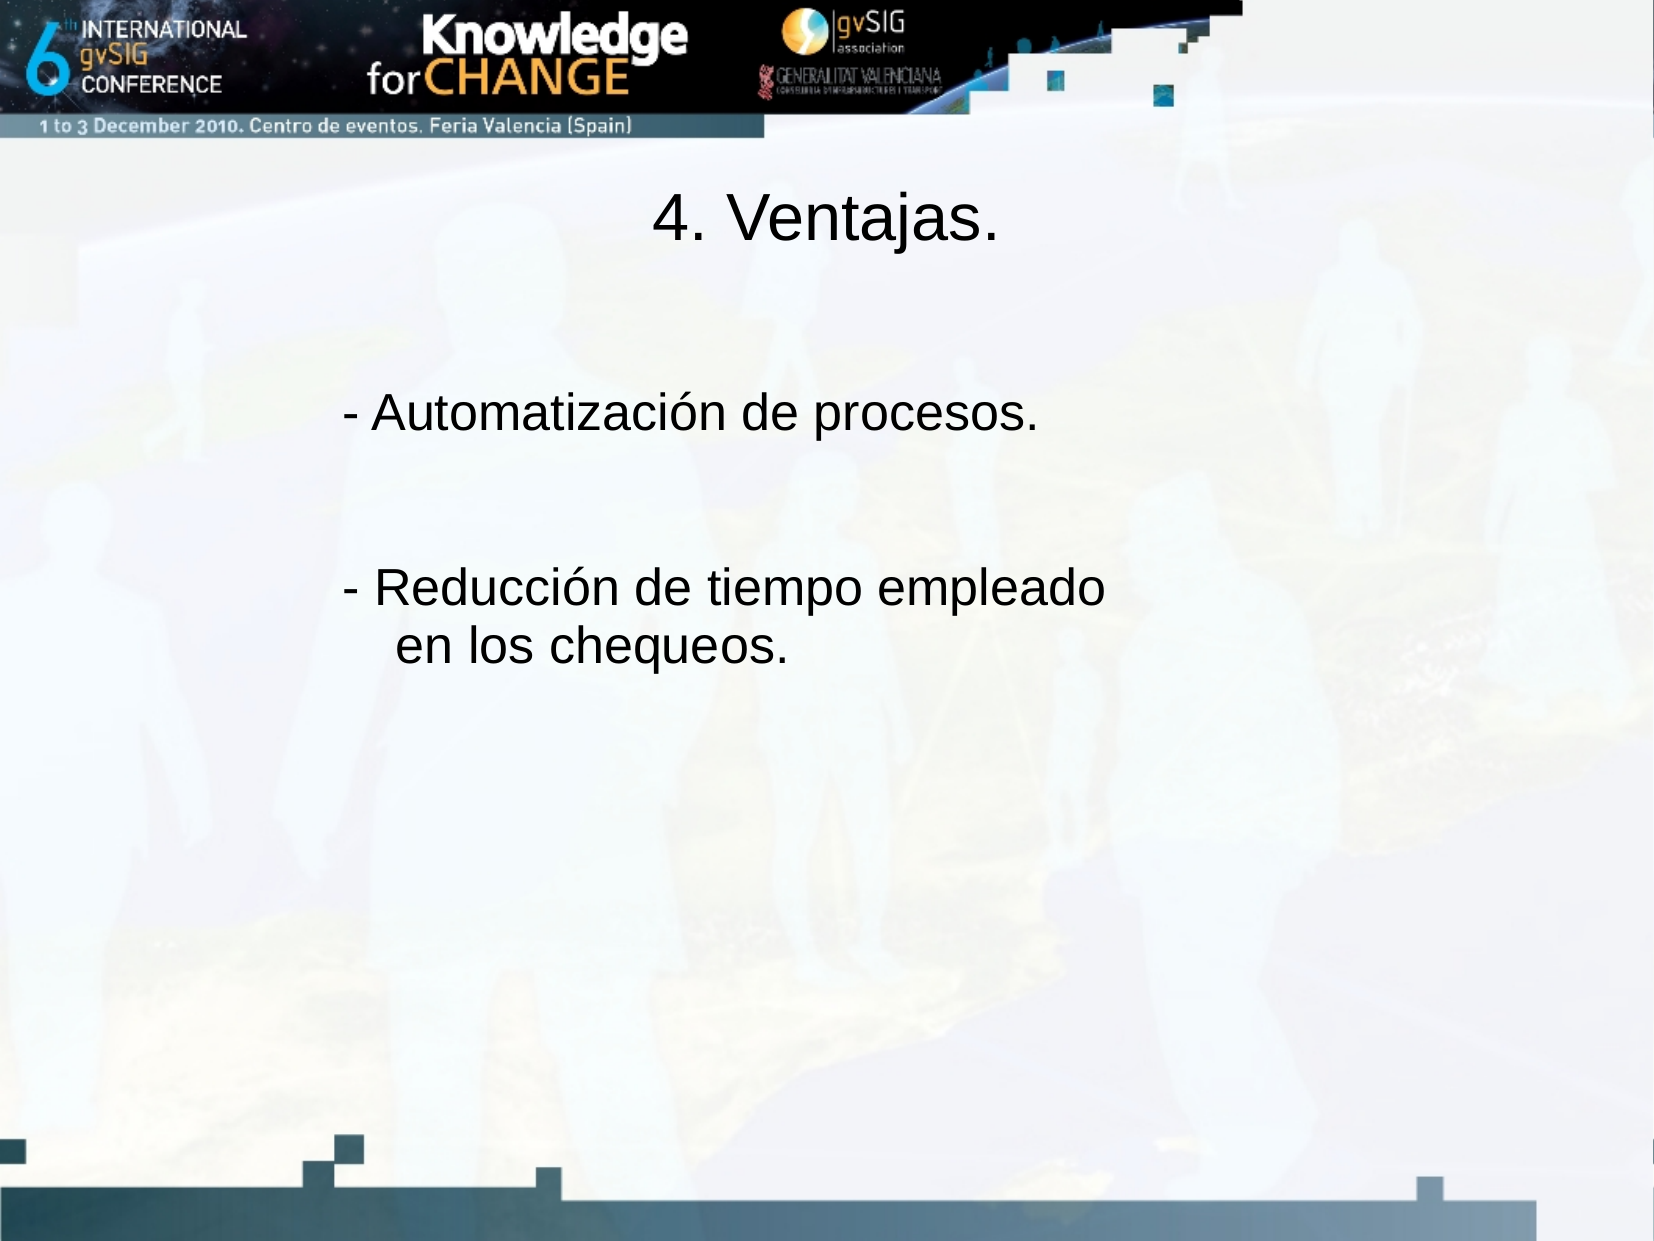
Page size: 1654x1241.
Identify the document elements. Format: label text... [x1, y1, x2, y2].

list - Automatización de procesos. - Reducción de tiempo empleado en los chequeos. [324, 383, 1123, 916]
picture [0, 0, 1654, 1241]
title 4. Ventajas. [82, 177, 1571, 257]
